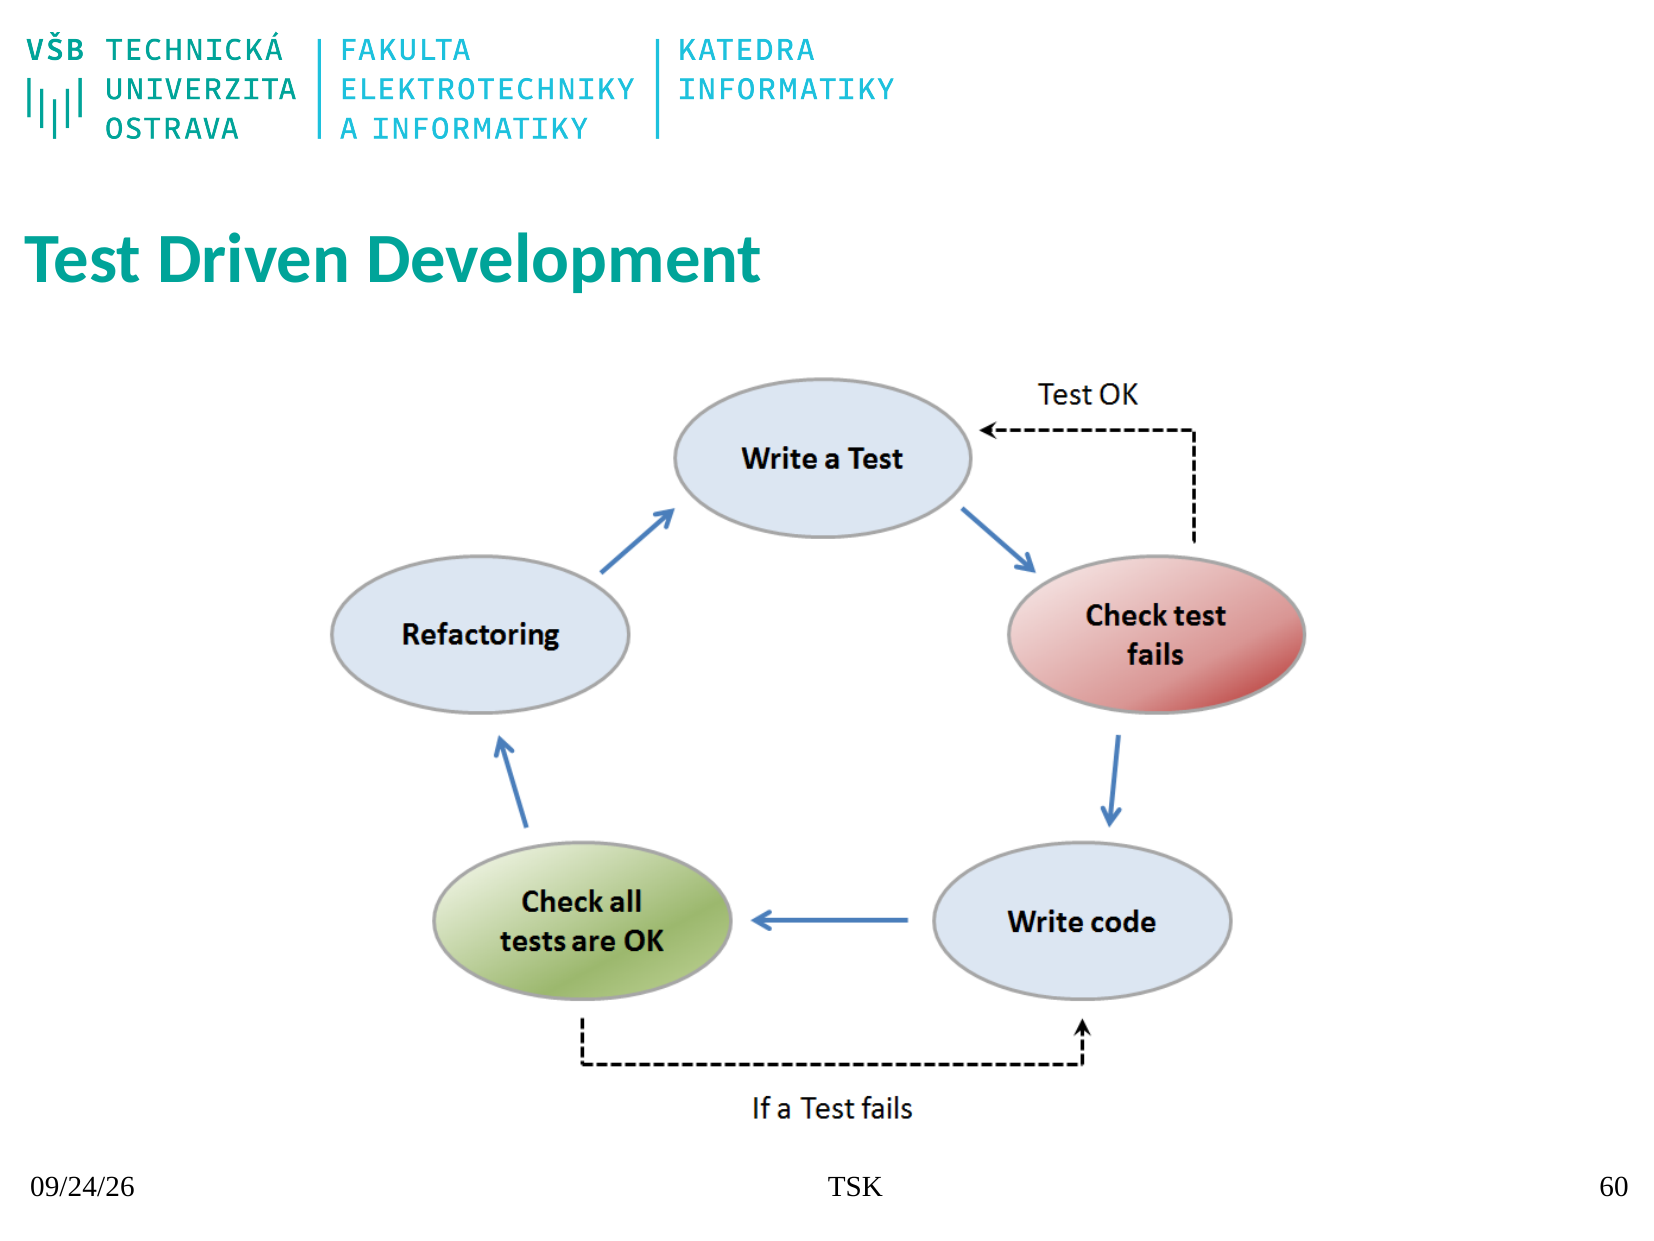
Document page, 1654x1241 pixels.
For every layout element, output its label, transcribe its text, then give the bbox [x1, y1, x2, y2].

picture [26, 31, 894, 139]
text_box [90, 360, 1579, 1171]
title Test Driven Development [24, 169, 1629, 300]
picture [298, 318, 1361, 1146]
